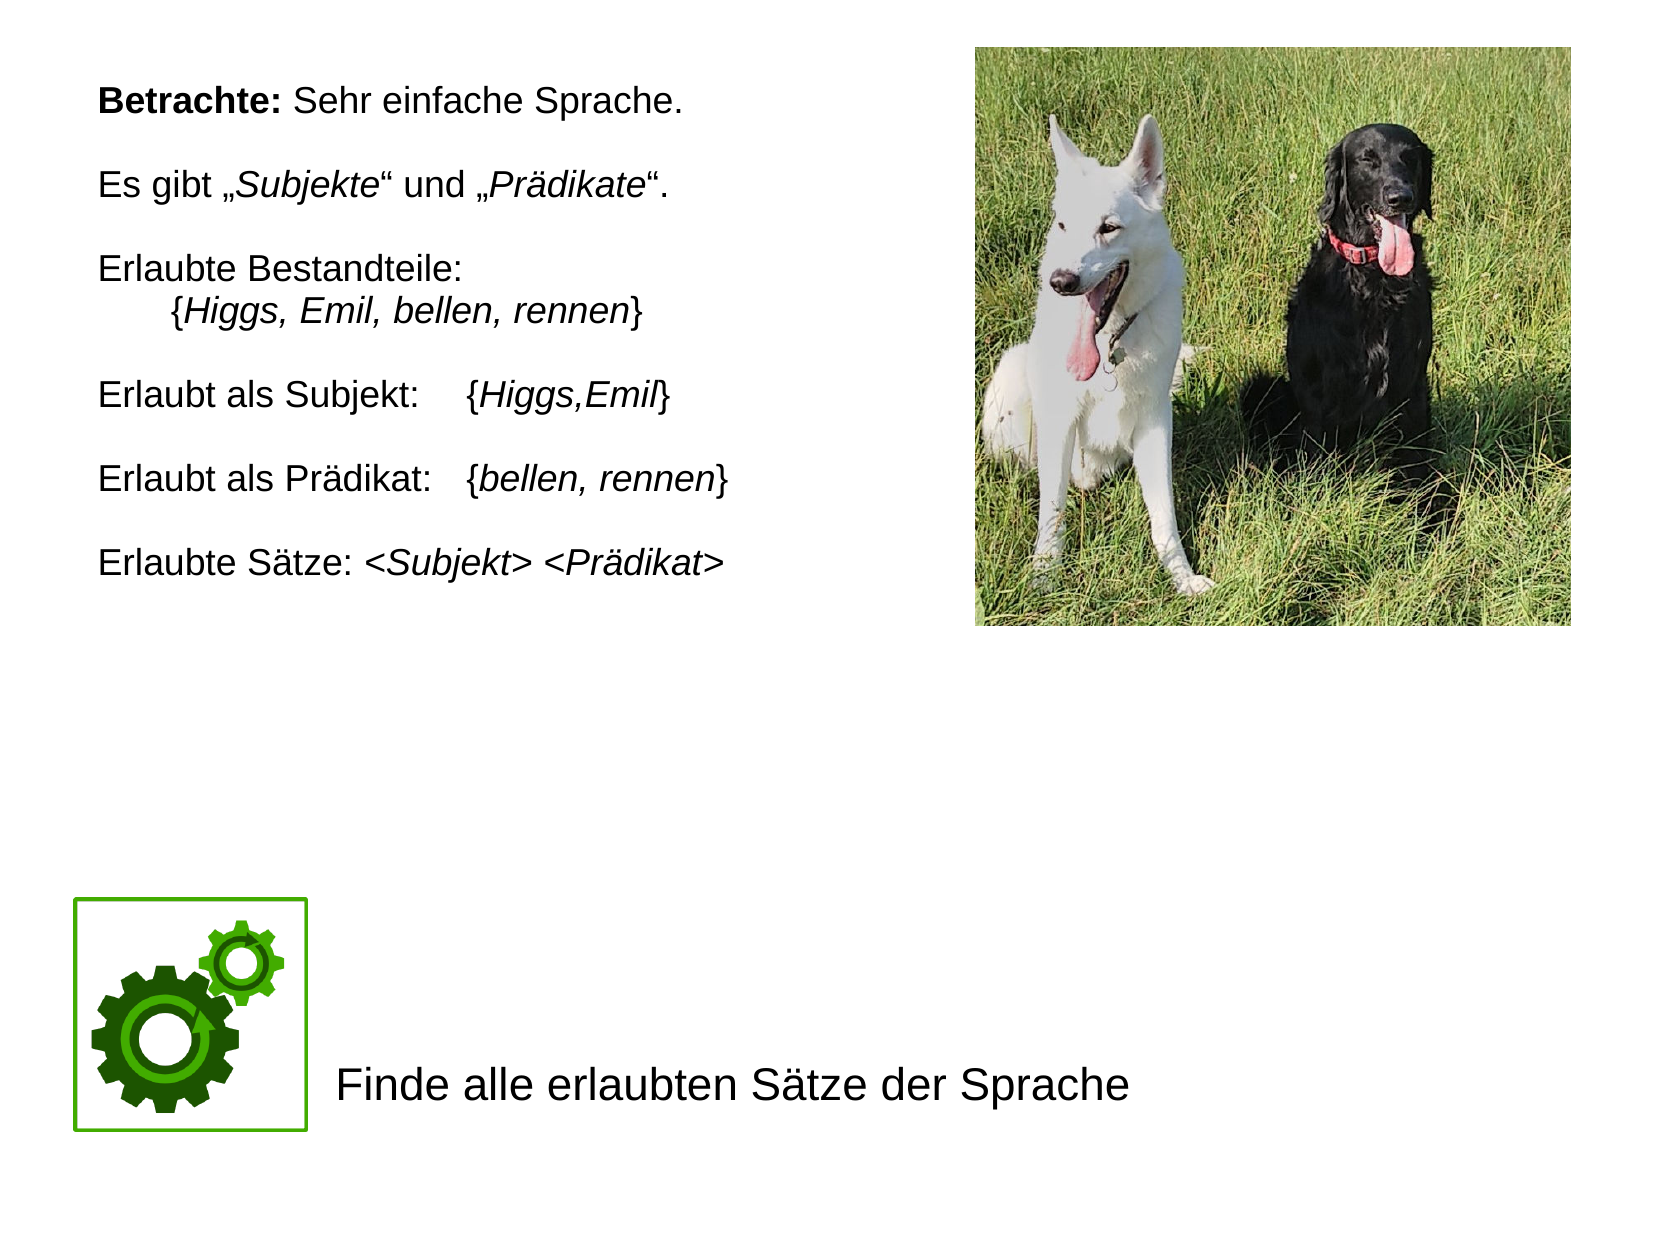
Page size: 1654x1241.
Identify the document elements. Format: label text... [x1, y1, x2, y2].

text_box Finde alle erlaubten Sätze der Sprache [320, 1051, 1146, 1118]
picture [975, 47, 1571, 626]
text_box Betrachte: Sehr einfache Sprache. Es gibt „Subjekte“ und „Prädikate“. Erlaubte Bestandteile: {Higgs, Emil, bellen, rennen} Erlaubt als Subjekt: {Higgs,Emil} Erlaubt als Prädikat: {bellen, rennen} Erlaubte Sätze: <Subjekt> <Prädikat> [82, 71, 815, 633]
picture [73, 897, 308, 1132]
